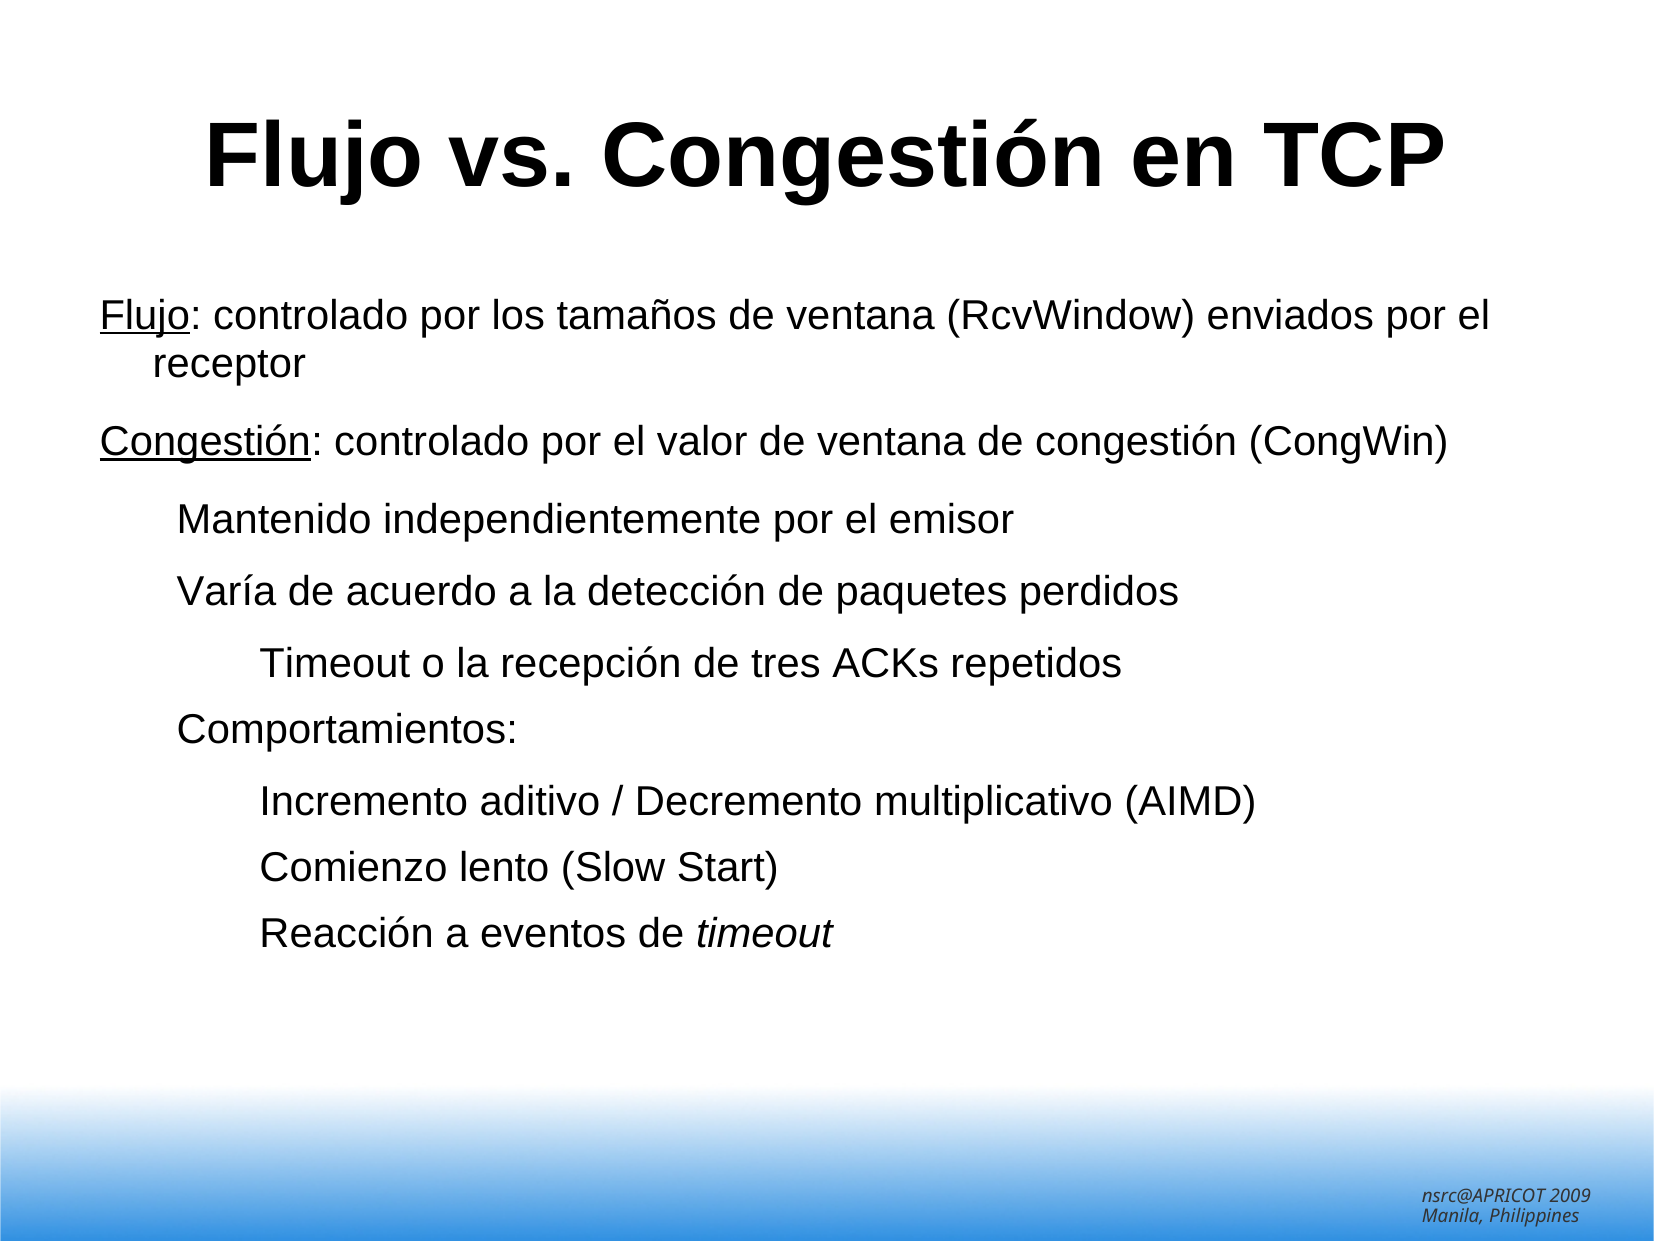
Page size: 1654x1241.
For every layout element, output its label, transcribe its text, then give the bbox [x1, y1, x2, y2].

list Flujo: controlado por los tamaños de ventana (RcvWindow) enviados por el receptor Congestión: controlado por el valor de ventana de congestión (CongWin) Mantenido independientemente por el emisor Varía de acuerdo a la detección de paquetes perdidos Timeout o la recepción de tres ACKs repetidos Comportamientos: Incremento aditivo / Decremento multiplicativo (AIMD) Comienzo lento (Slow Start) Reacción a eventos de timeout [82, 290, 1571, 1109]
title Flujo vs. Congestión en TCP [82, 49, 1571, 257]
picture [0, 1083, 1654, 1241]
